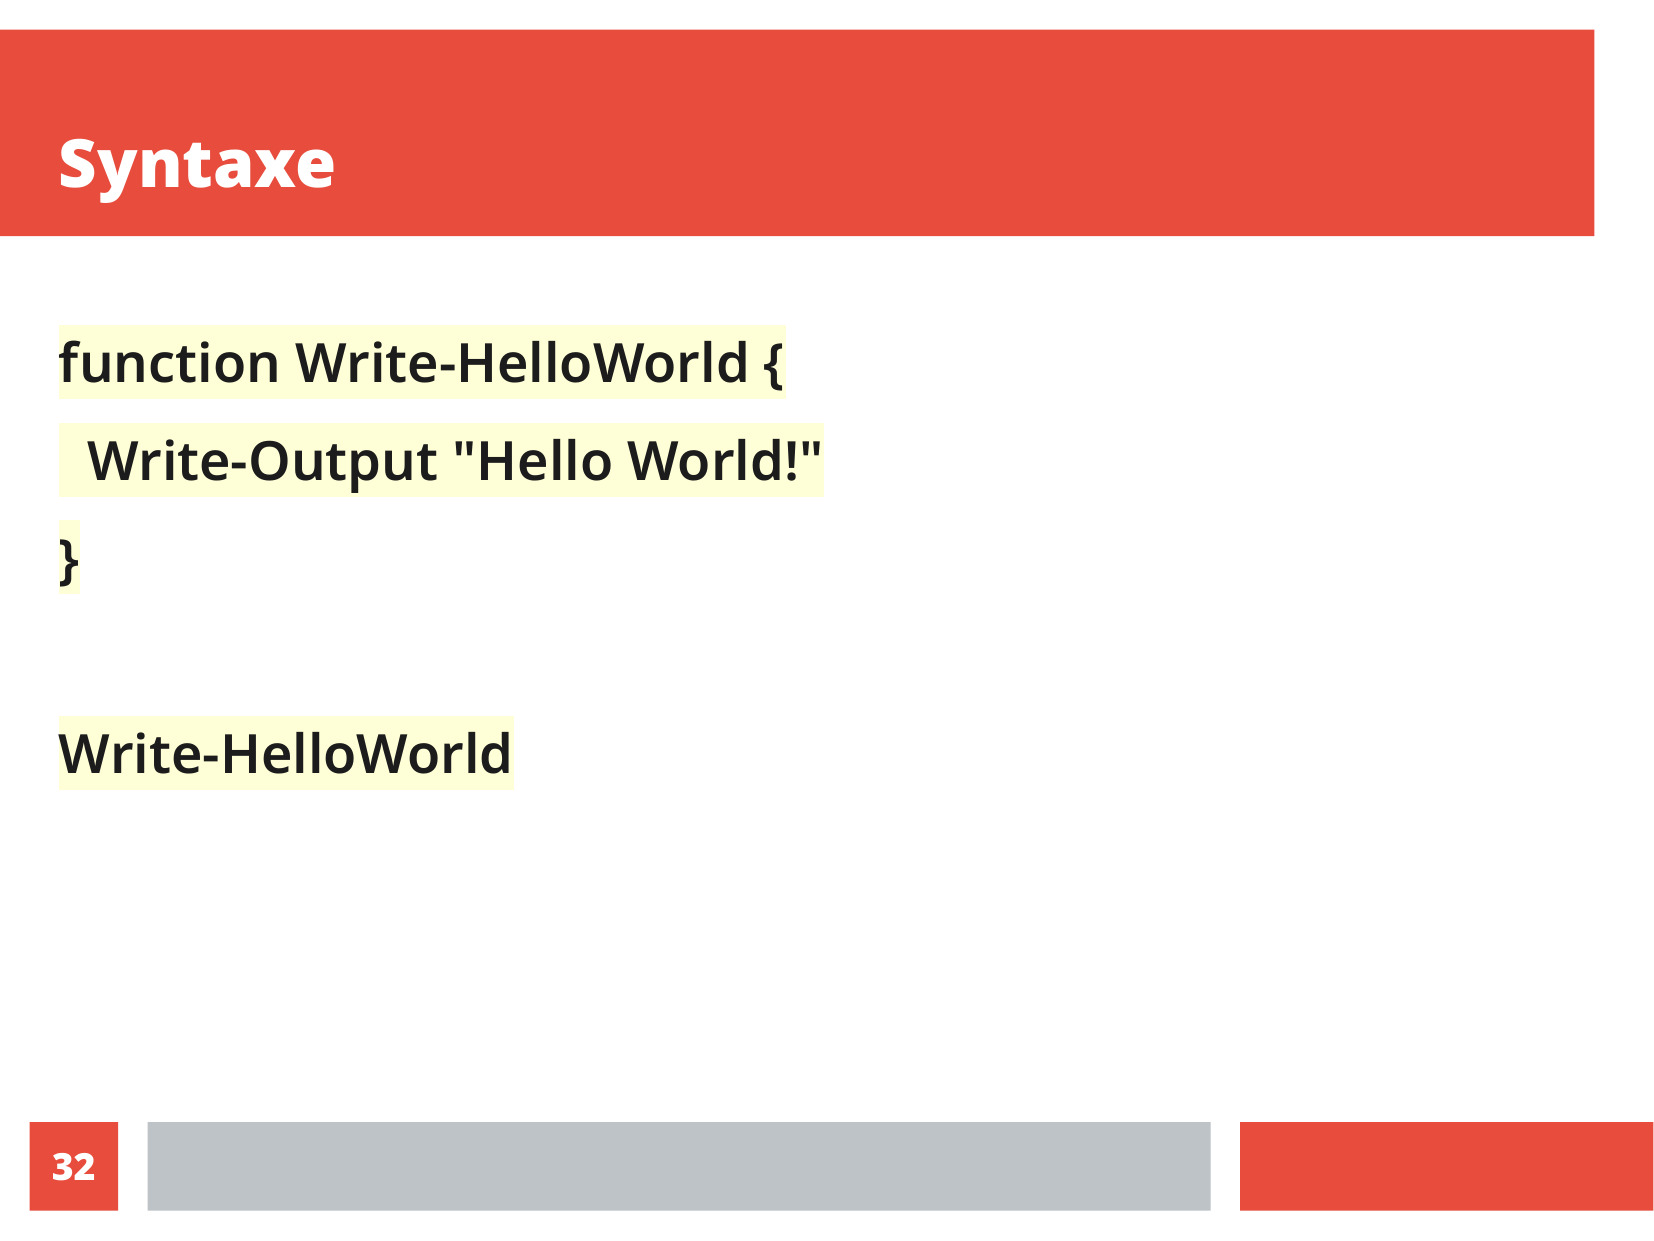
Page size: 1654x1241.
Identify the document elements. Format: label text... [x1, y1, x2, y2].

list function Write-HelloWorld { Write-Output "Hello World!" } Write-HelloWorld [59, 324, 1565, 1093]
title Syntaxe [59, 59, 1595, 207]
